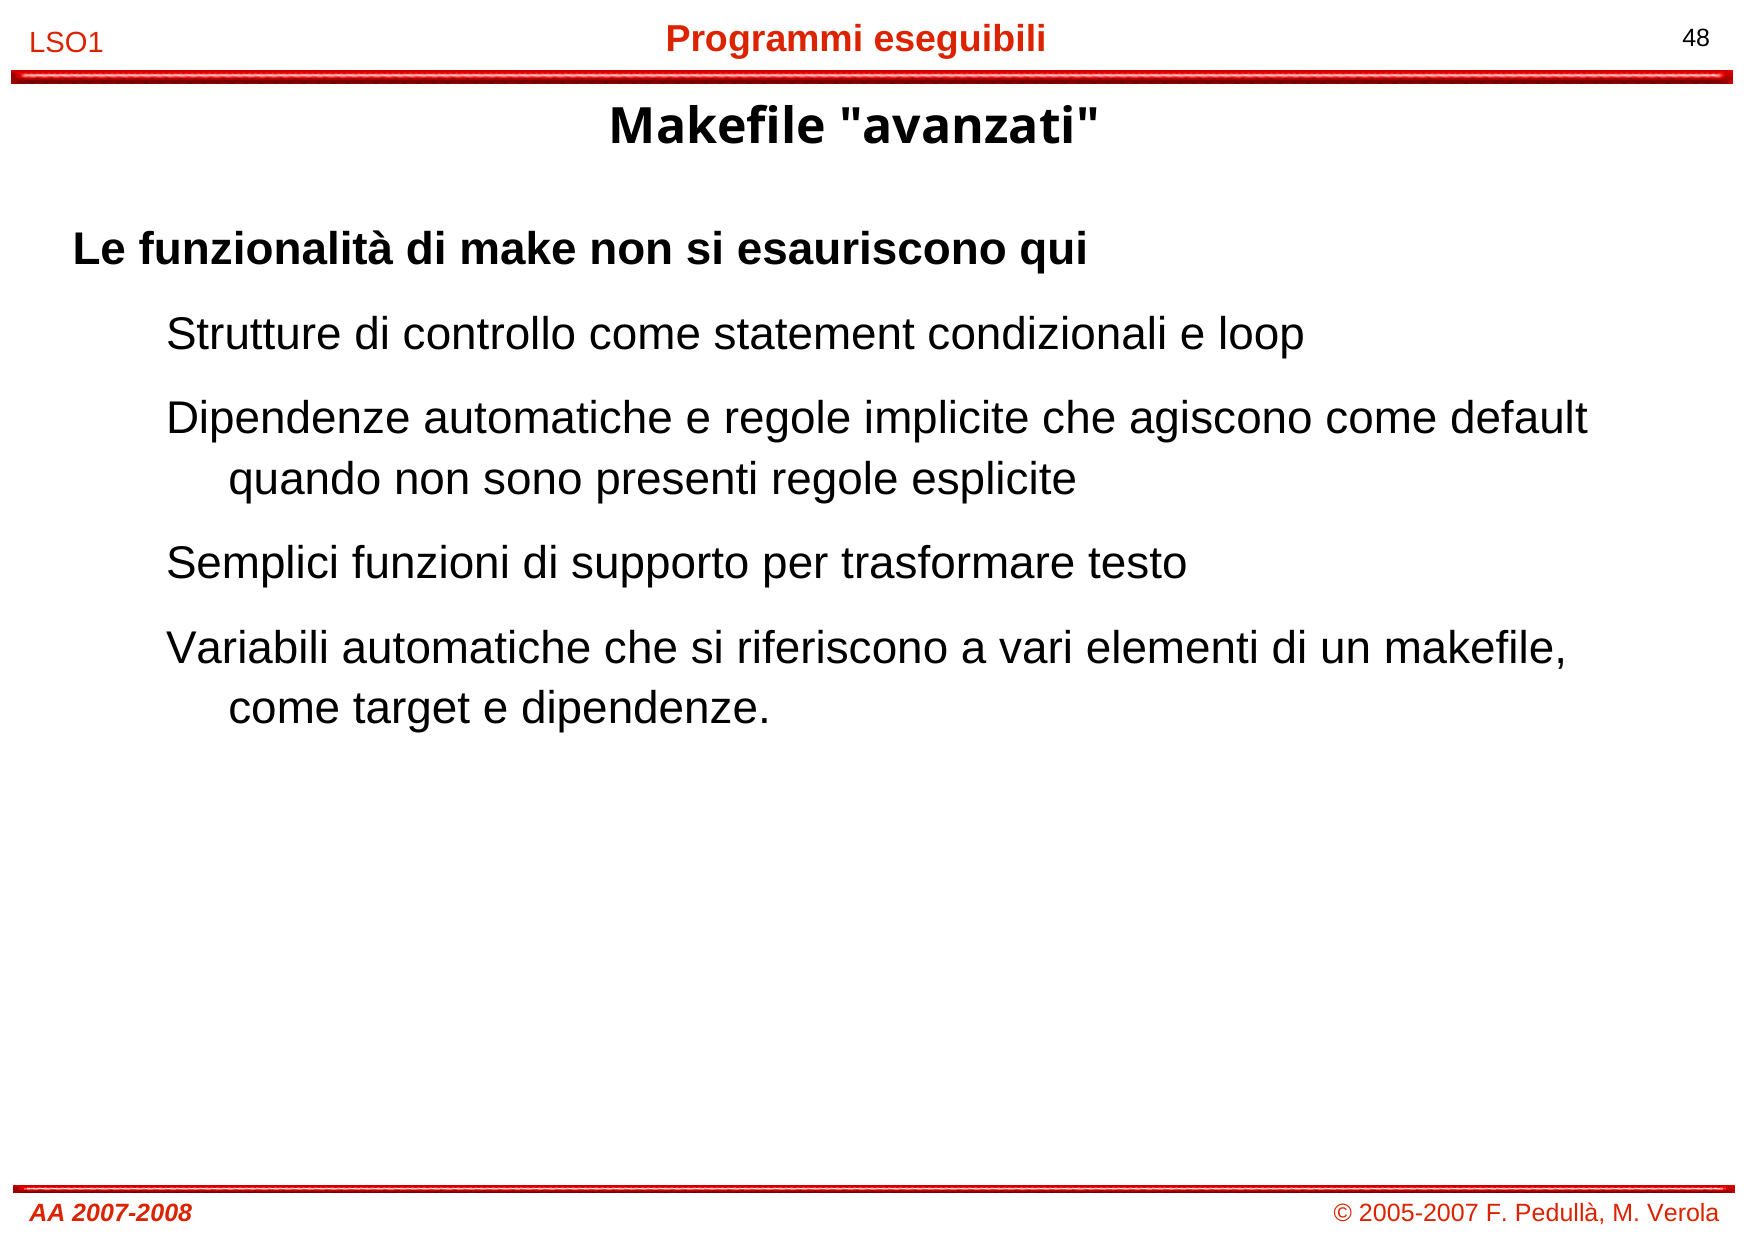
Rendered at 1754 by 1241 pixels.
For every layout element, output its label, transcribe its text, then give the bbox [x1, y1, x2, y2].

picture [1161, 70, 1733, 84]
title Makefile "avanzati" [592, 70, 1161, 182]
picture [11, 70, 592, 84]
list Le funzionalità di make non si esauriscono qui Strutture di controllo come statement condizionali e loop Dipendenze automatiche e regole implicite che agiscono come default quando non sono presenti regole esplicite Semplici funzioni di supporto per trasformare testo Variabili automatiche che si riferiscono a vari elementi di un makefile, come target e dipendenze. [55, 211, 1693, 1042]
picture [13, 1185, 1735, 1193]
